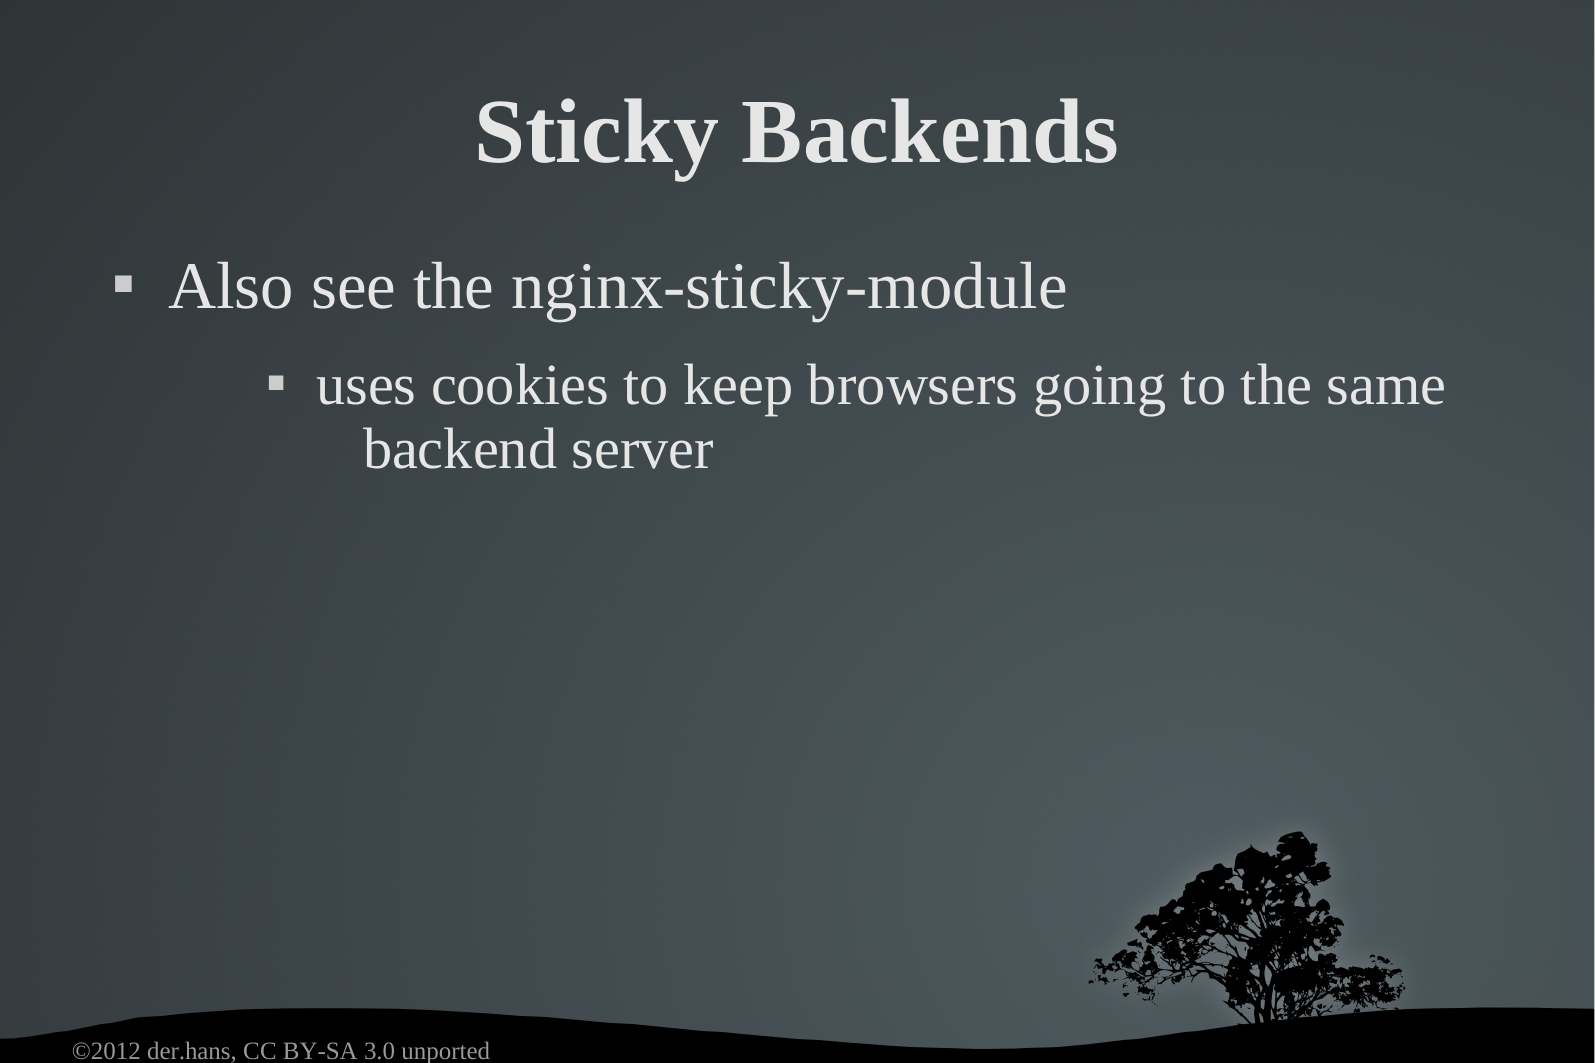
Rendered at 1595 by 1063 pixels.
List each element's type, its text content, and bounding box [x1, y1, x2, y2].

picture [0, 0, 1595, 1063]
title Sticky Backends [79, 49, 1515, 213]
list Also see the nginx-sticky-module uses cookies to keep browsers going to the same backend server [79, 248, 1515, 936]
picture [430, 1049, 435, 1058]
